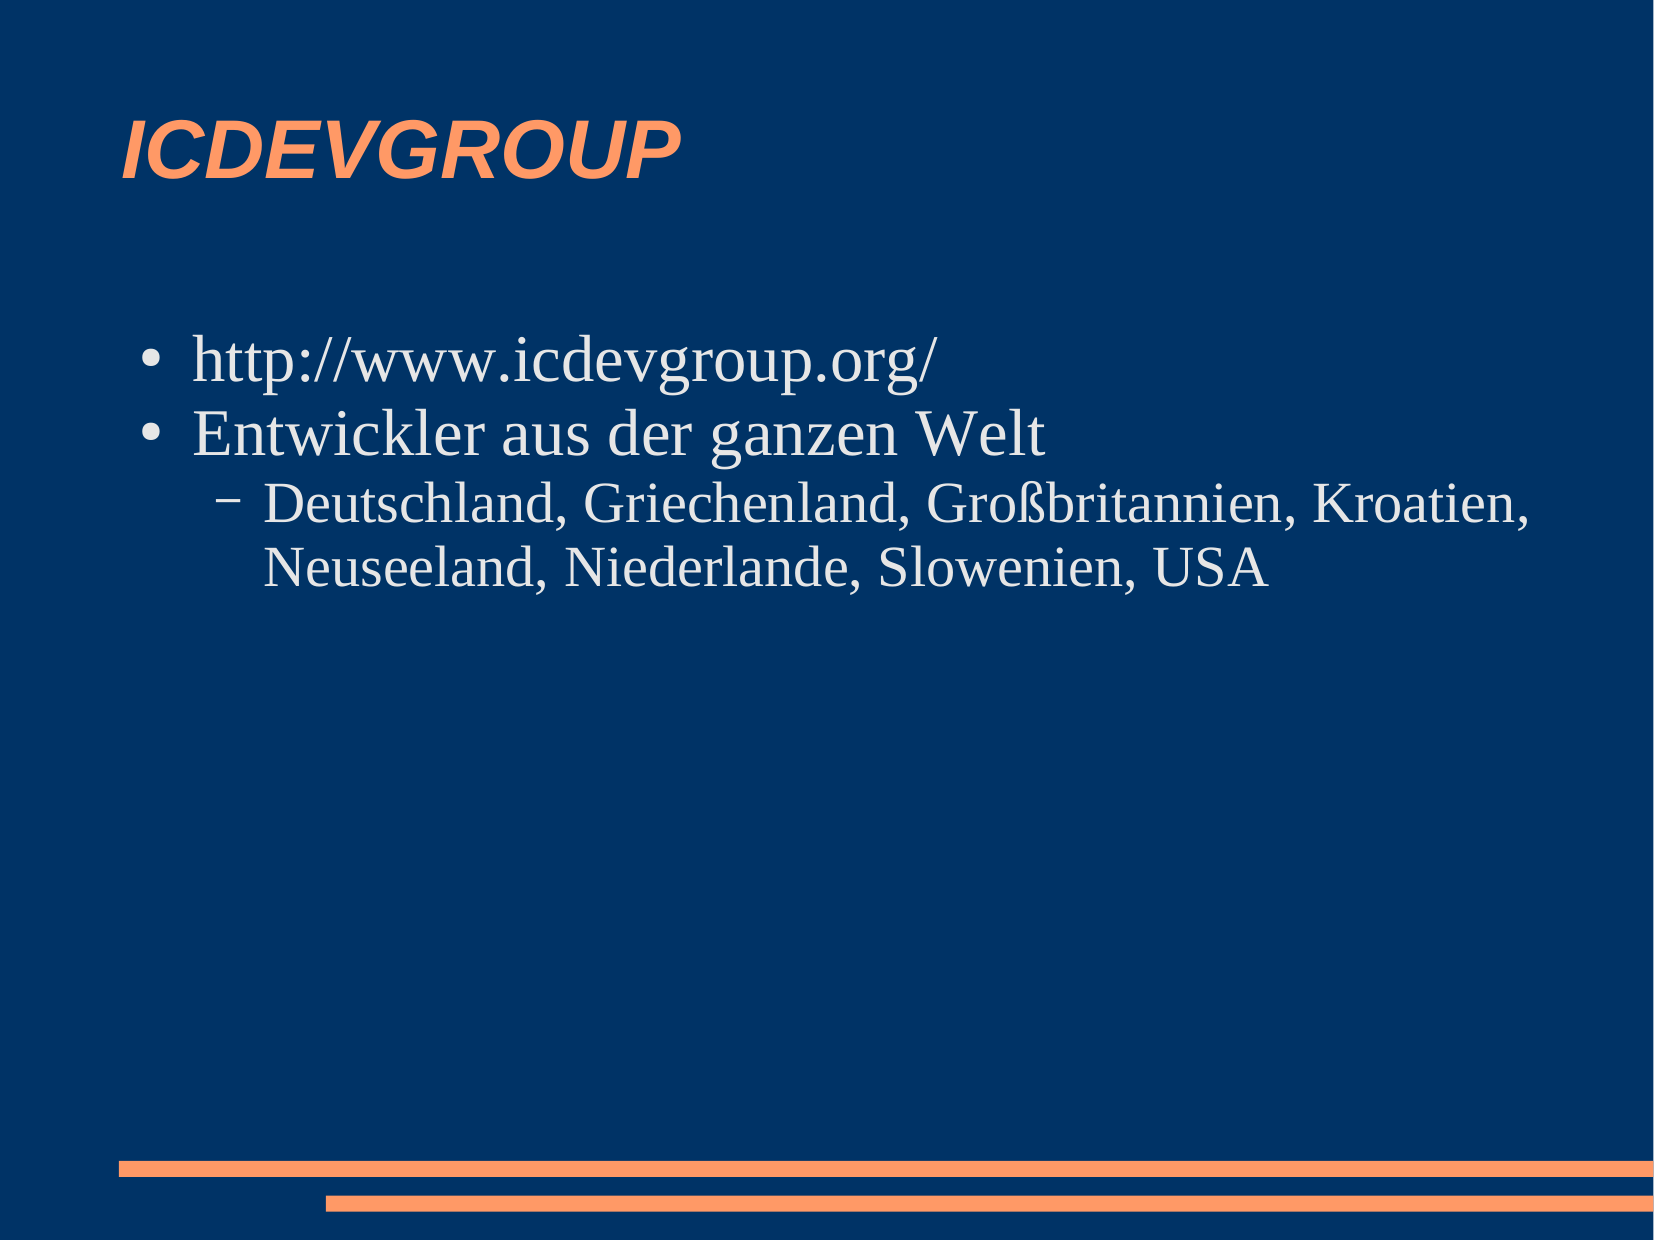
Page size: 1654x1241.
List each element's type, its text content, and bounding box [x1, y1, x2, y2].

title ICDEVGROUP [121, 46, 1534, 254]
list http://www.icdevgroup.org/ Entwickler aus der ganzen Welt Deutschland, Griechenland, Großbritannien, Kroatien, Neuseeland, Niederlande, Slowenien, USA [121, 322, 1561, 1118]
